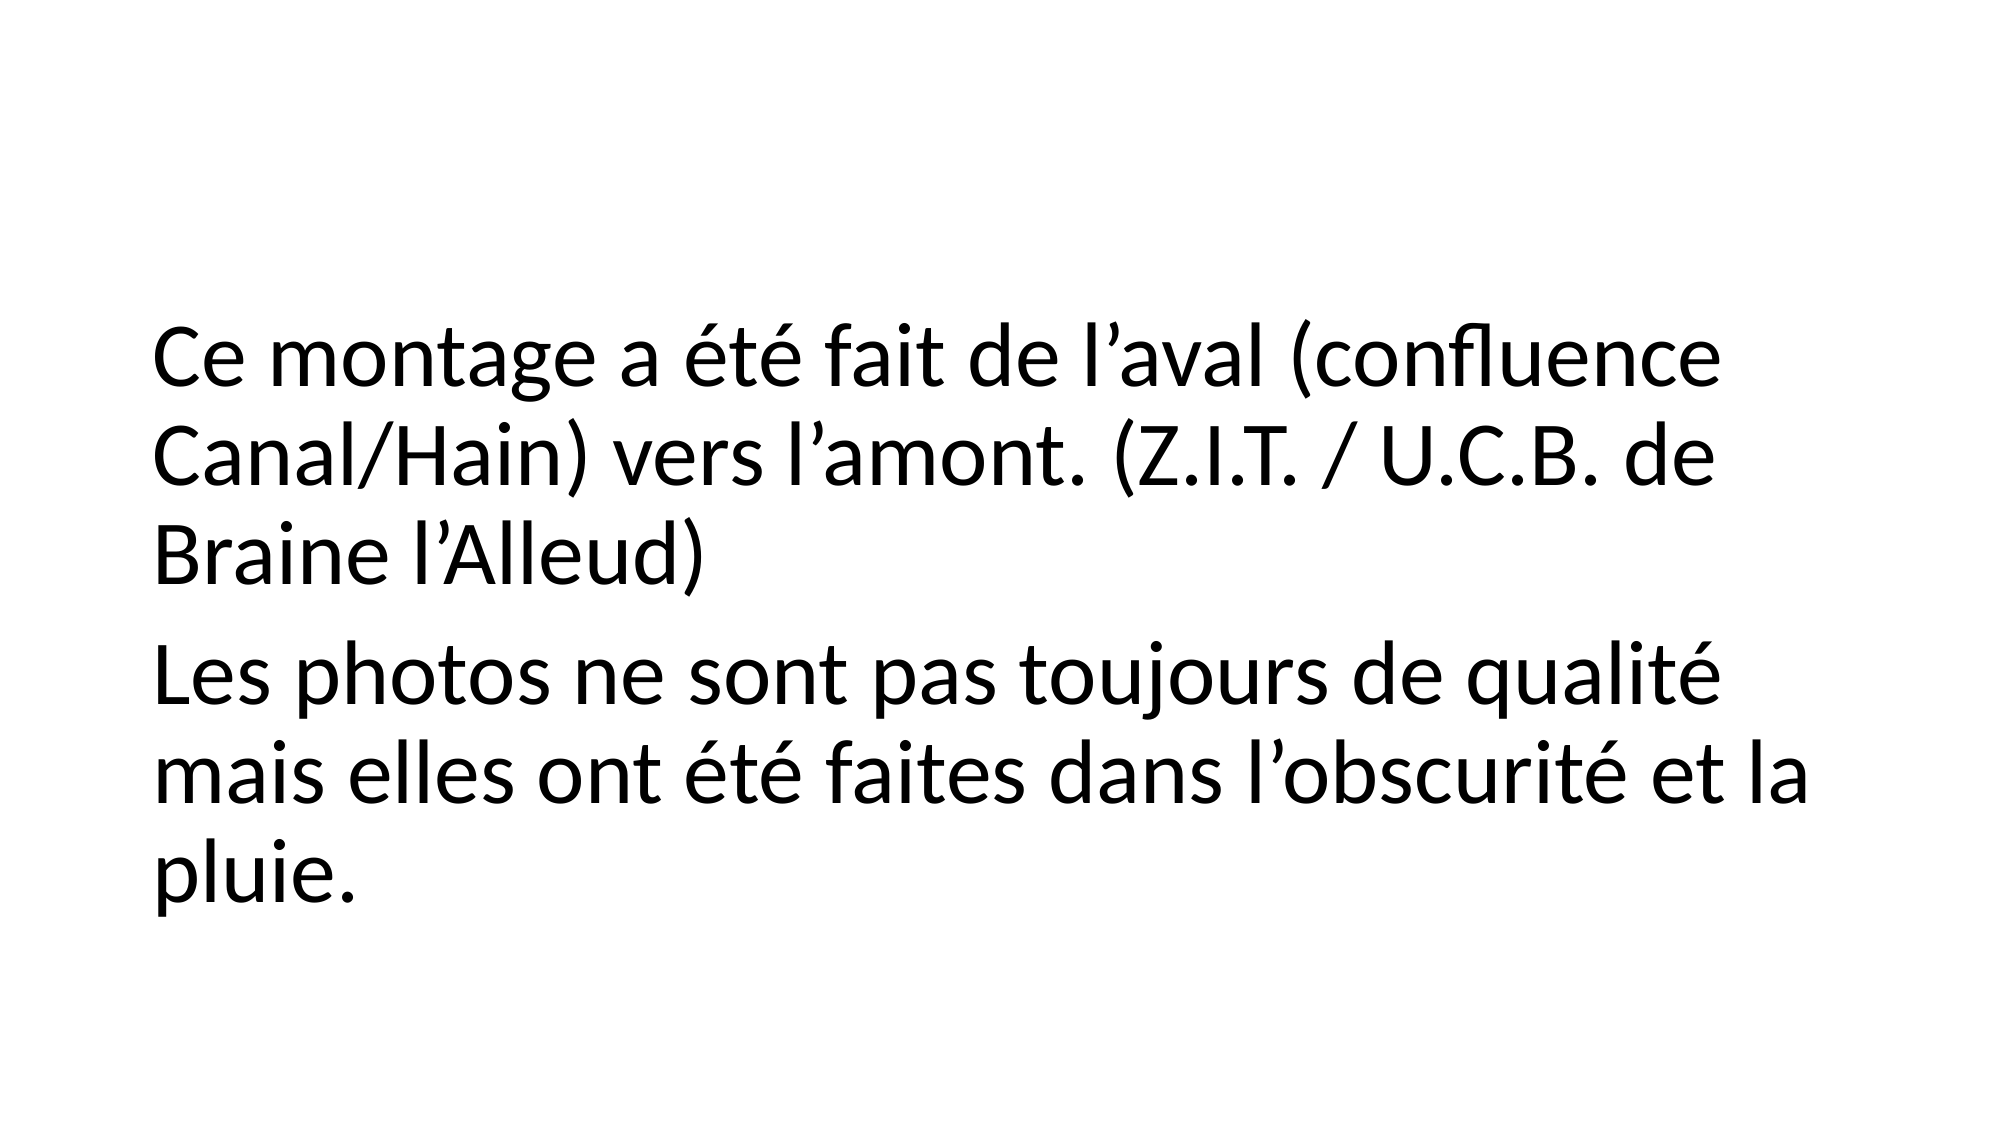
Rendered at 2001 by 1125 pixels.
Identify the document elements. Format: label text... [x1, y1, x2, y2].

list Ce montage a été fait de l’aval (confluence Canal/Hain) vers l’amont. (Z.I.T. / U.C.B. de Braine l’Alleud) Les photos ne sont pas toujours de qualité mais elles ont été faites dans l’obscurité et la pluie. [137, 299, 1863, 1014]
